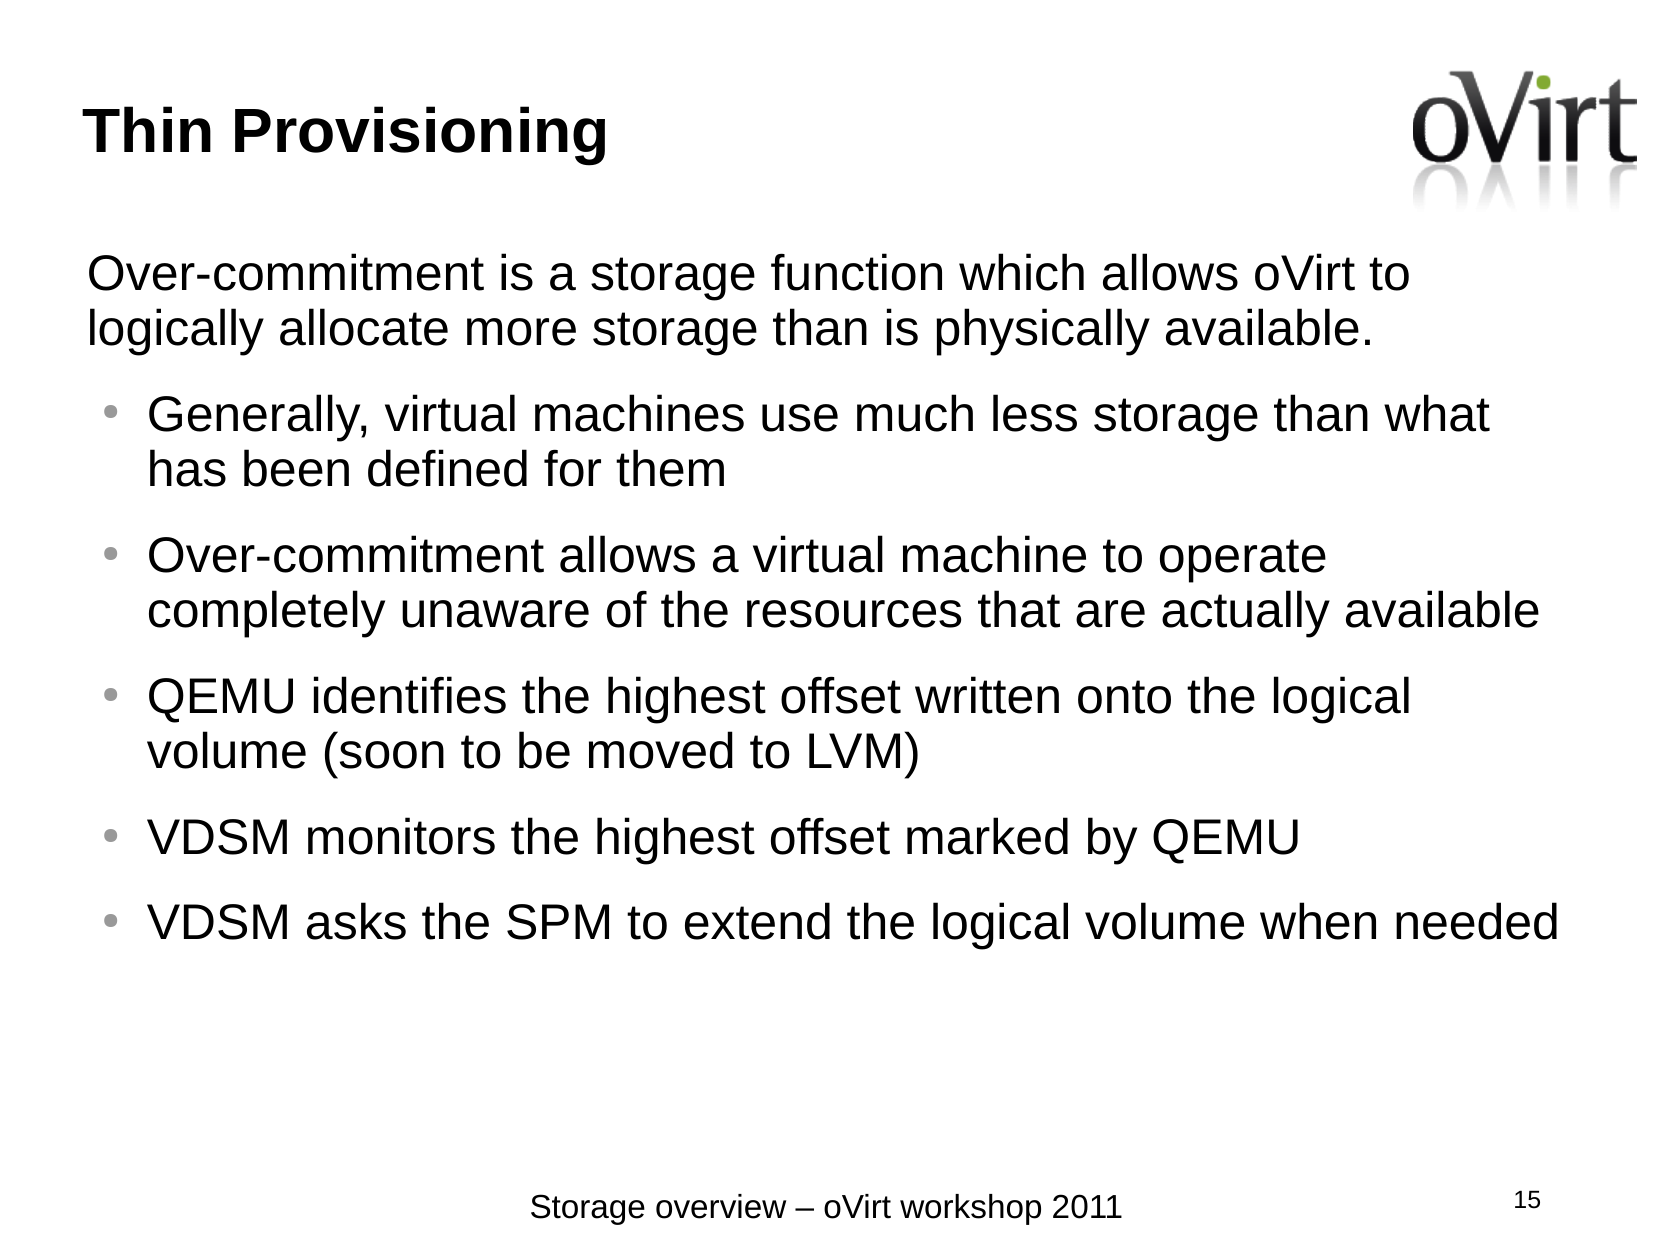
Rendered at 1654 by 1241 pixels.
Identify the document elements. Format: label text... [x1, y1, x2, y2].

list Over-commitment is a storage function which allows oVirt to logically allocate more storage than is physically available. Generally, virtual machines use much less storage than what has been defined for them Over-commitment allows a virtual machine to operate completely unaware of the resources that are actually available QEMU identifies the highest offset written onto the logical volume (soon to be moved to LVM) VDSM monitors the highest offset marked by QEMU VDSM asks the SPM to extend the logical volume when needed [86, 244, 1576, 1039]
title Thin Provisioning [82, 37, 1303, 226]
picture [1413, 63, 1637, 212]
